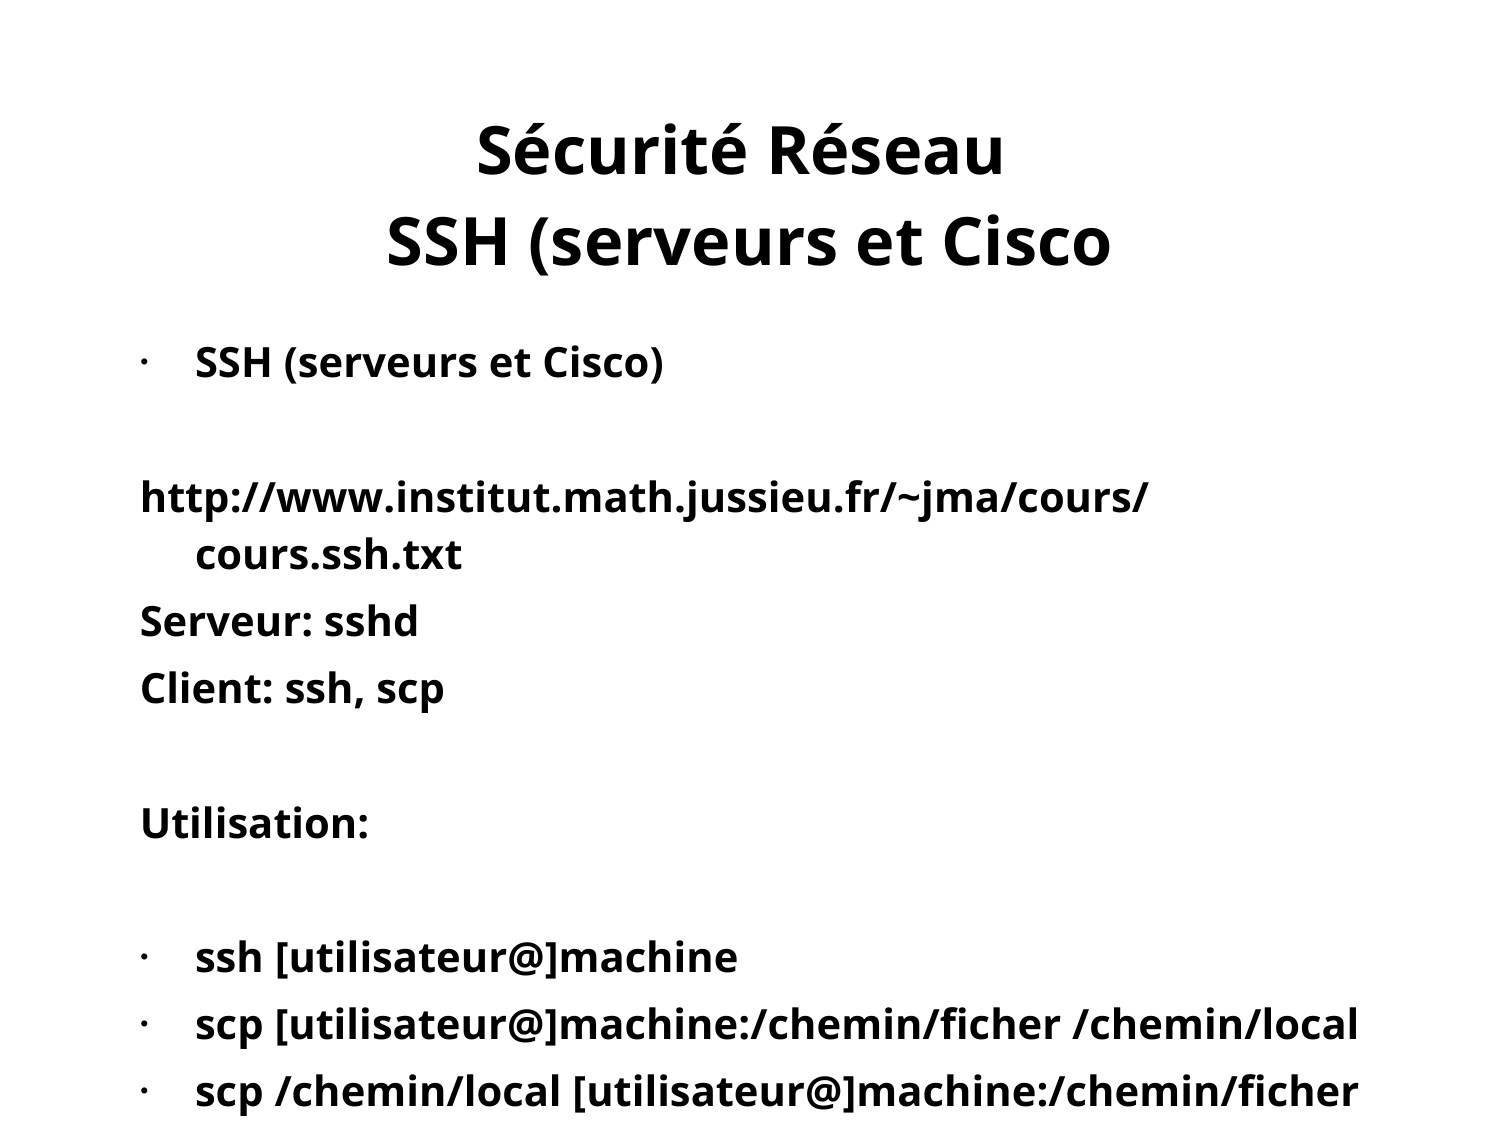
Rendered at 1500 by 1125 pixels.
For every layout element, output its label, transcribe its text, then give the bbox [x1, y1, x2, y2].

list SSH (serveurs et Cisco) http://www.institut.math.jussieu.fr/~jma/cours/cours.ssh.txt Serveur: sshd Client: ssh, scp Utilisation: ssh [utilisateur@]machine scp [utilisateur@]machine:/chemin/ficher /chemin/local scp /chemin/local [utilisateur@]machine:/chemin/ficher [125, 324, 1401, 1018]
title Sécurité Réseau SSH (serveurs et Cisco [112, 94, 1388, 293]
